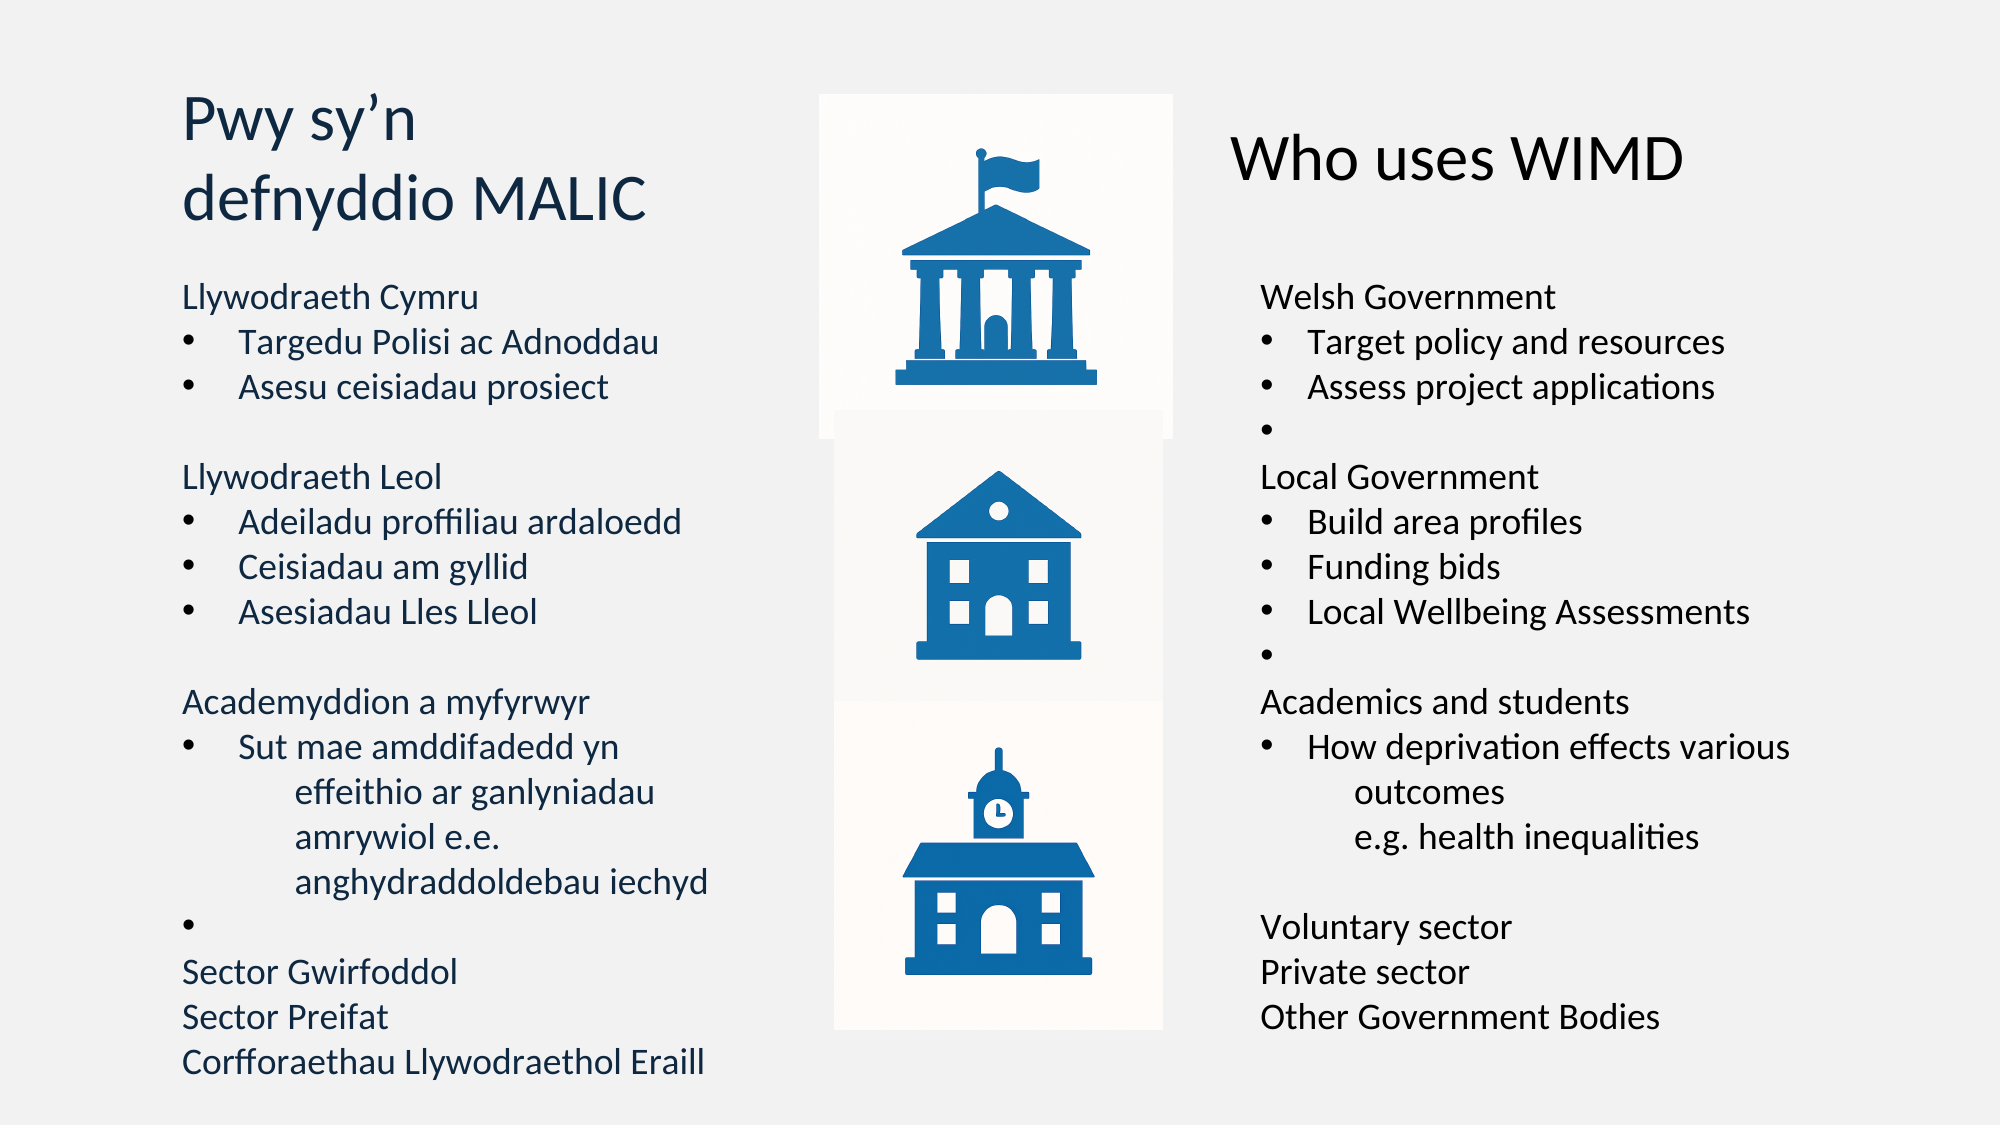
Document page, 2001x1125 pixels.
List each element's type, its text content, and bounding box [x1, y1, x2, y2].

text_box Who uses WIMD [1196, 106, 1719, 203]
text_box Welsh Government Target policy and resources Assess project applications Local Government Build area profiles Funding bids Local Wellbeing Assessments Academics and students How deprivation effects various outcomes e.g. health inequalities Voluntary sector Private sector Other Government Bodies [1245, 264, 1808, 1052]
text_box Pwy sy’n defnyddio MALIC [167, 66, 690, 243]
text_box Llywodraeth Cymru Targedu Polisi ac Adnoddau Asesu ceisiadau prosiect Llywodraeth Leol Adeiladu proffiliau ardaloedd Ceisiadau am gyllid Asesiadau Lles Lleol Academyddion a myfyrwyr Sut mae amddifadedd yn effeithio ar ganlyniadau amrywiol e.e. anghydraddoldebau iechyd Sector Gwirfoddol Sector Preifat Corfforaethau Llywodraethol Eraill [167, 264, 770, 1052]
picture [819, 94, 1173, 1030]
